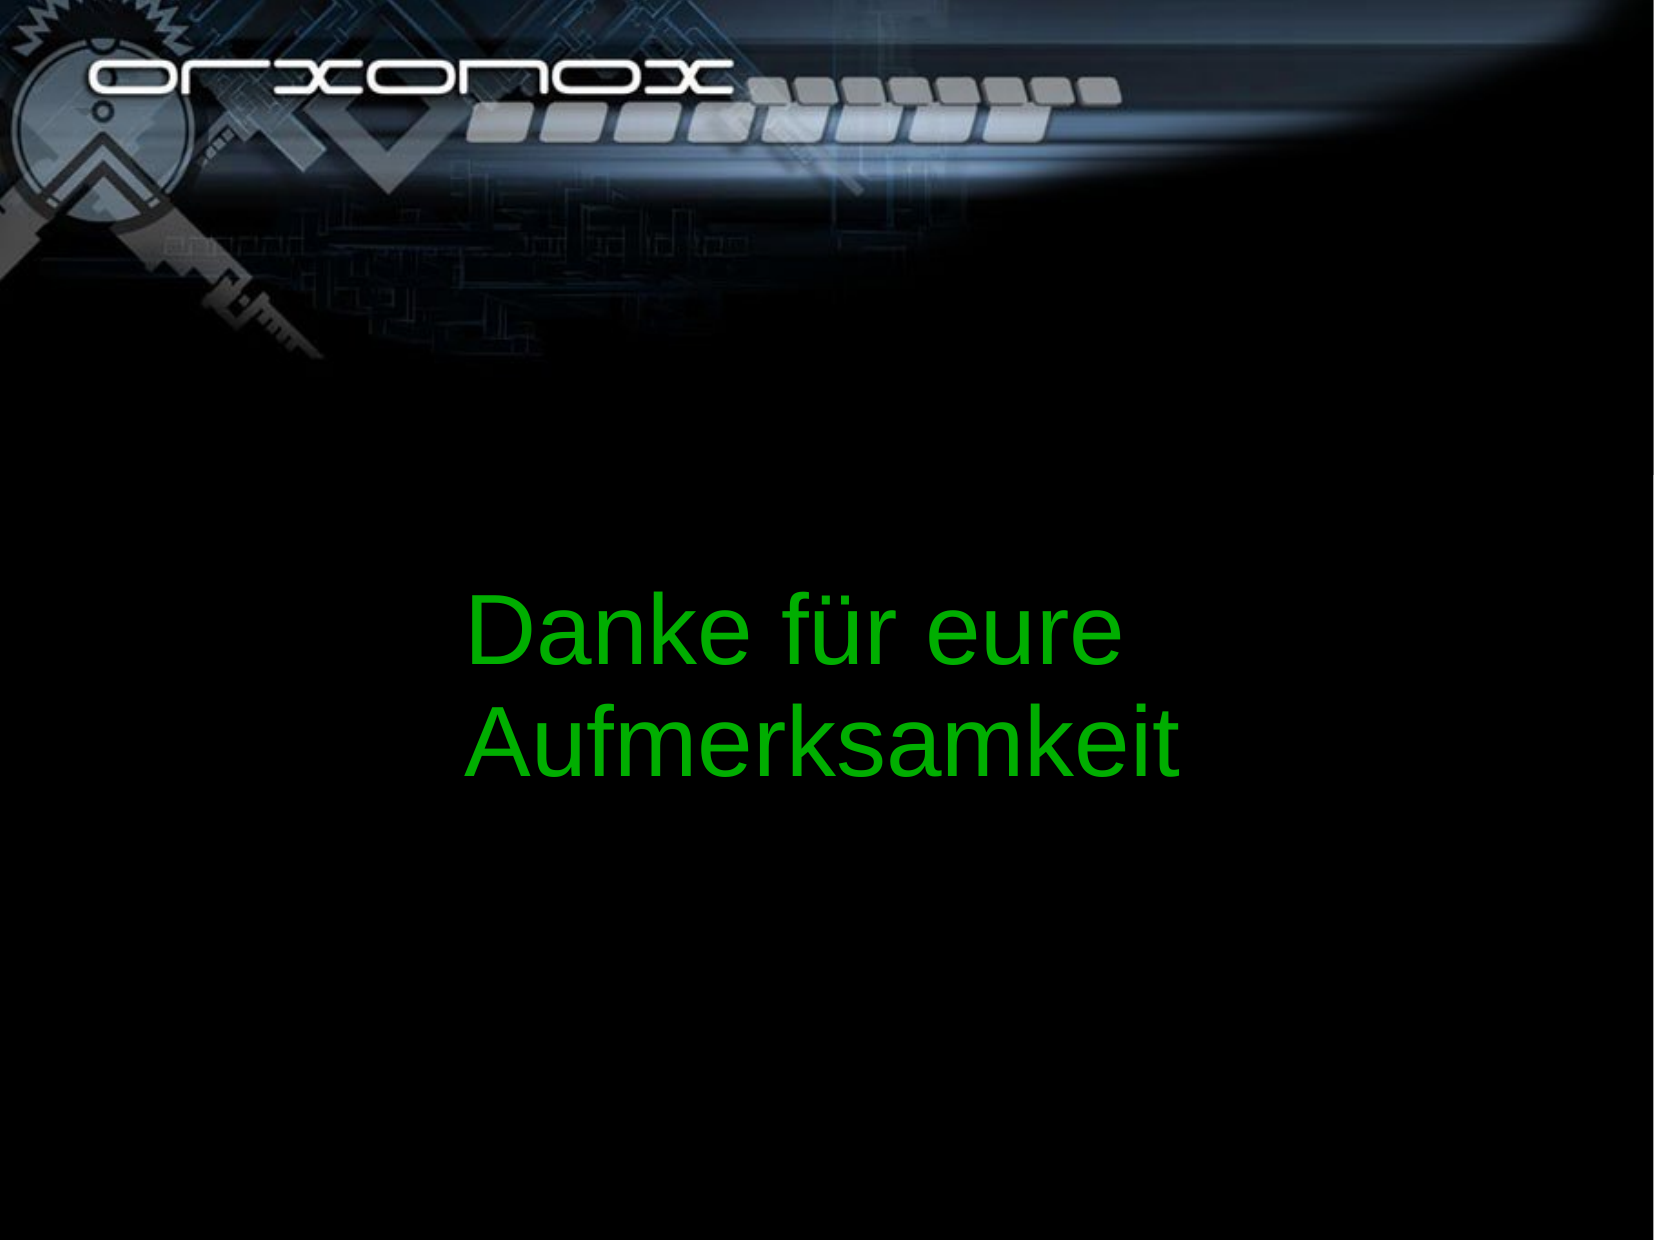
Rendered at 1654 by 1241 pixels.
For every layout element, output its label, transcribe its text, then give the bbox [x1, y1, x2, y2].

text_box Danke für eure Aufmerksamkeit [450, 525, 1238, 806]
picture [0, 0, 1654, 475]
